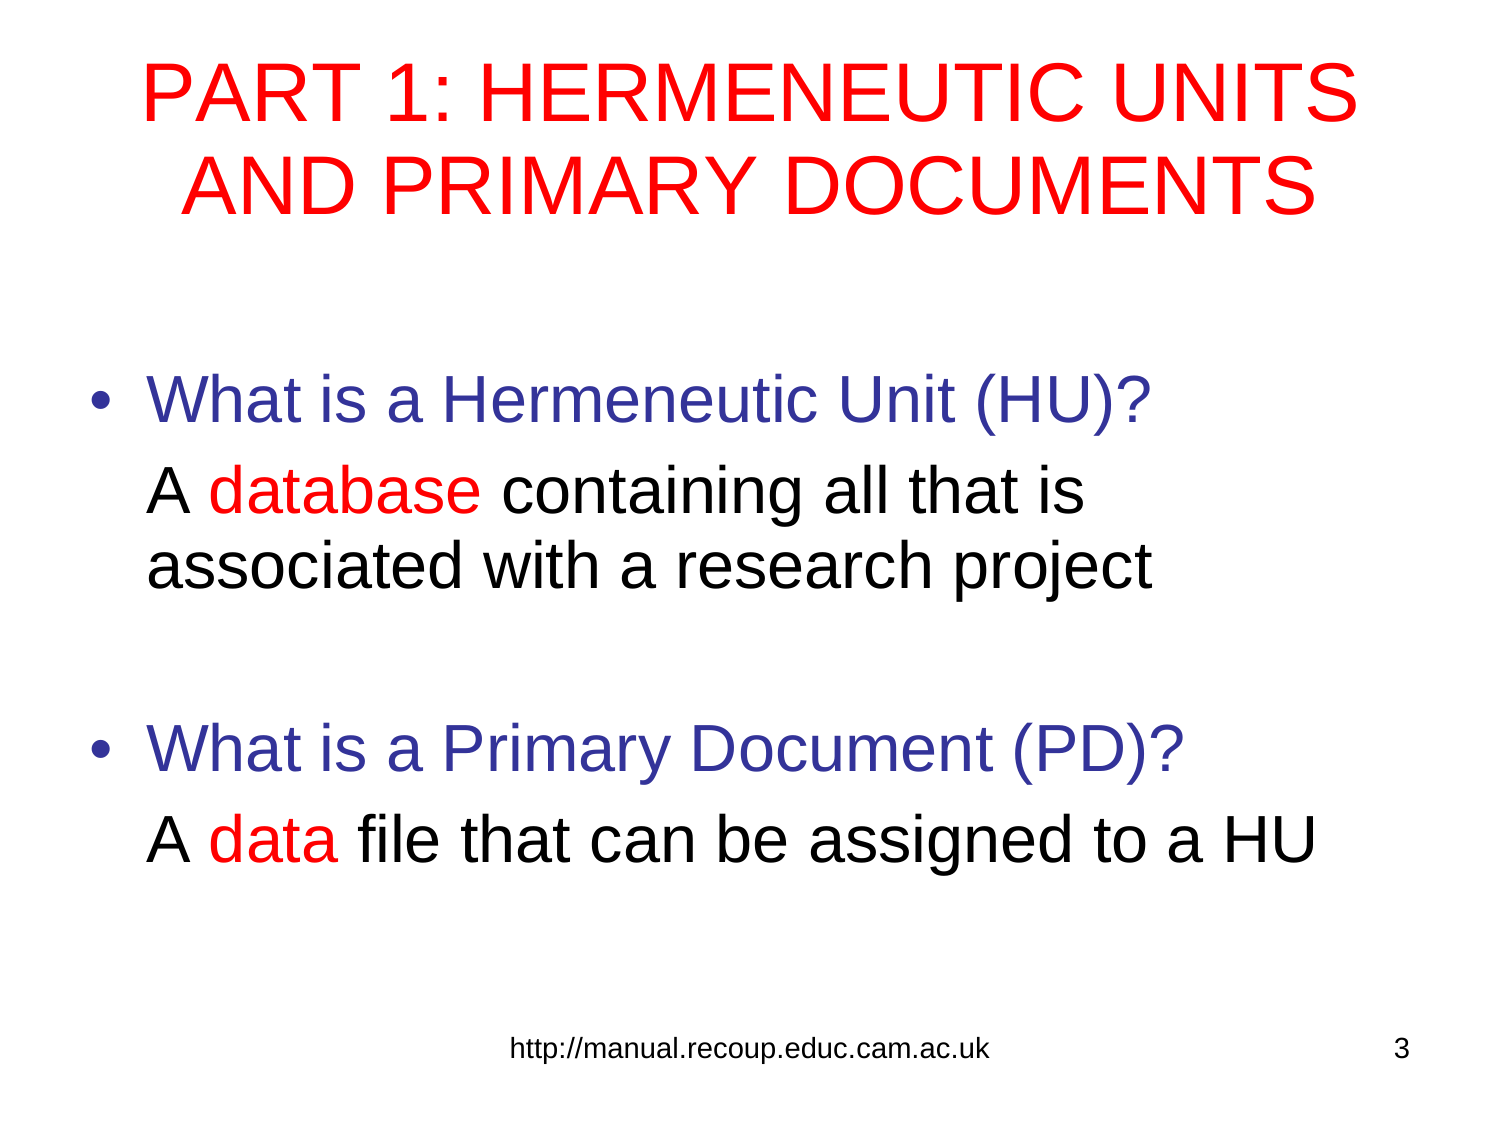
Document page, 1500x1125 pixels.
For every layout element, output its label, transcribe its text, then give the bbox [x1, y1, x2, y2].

list What is a Hermeneutic Unit (HU)? A database containing all that is associated with a research project What is a Primary Document (PD)? A data file that can be assigned to a HU [75, 262, 1426, 1018]
title PART 1: HERMENEUTIC UNITS AND PRIMARY DOCUMENTS [75, 31, 1426, 247]
